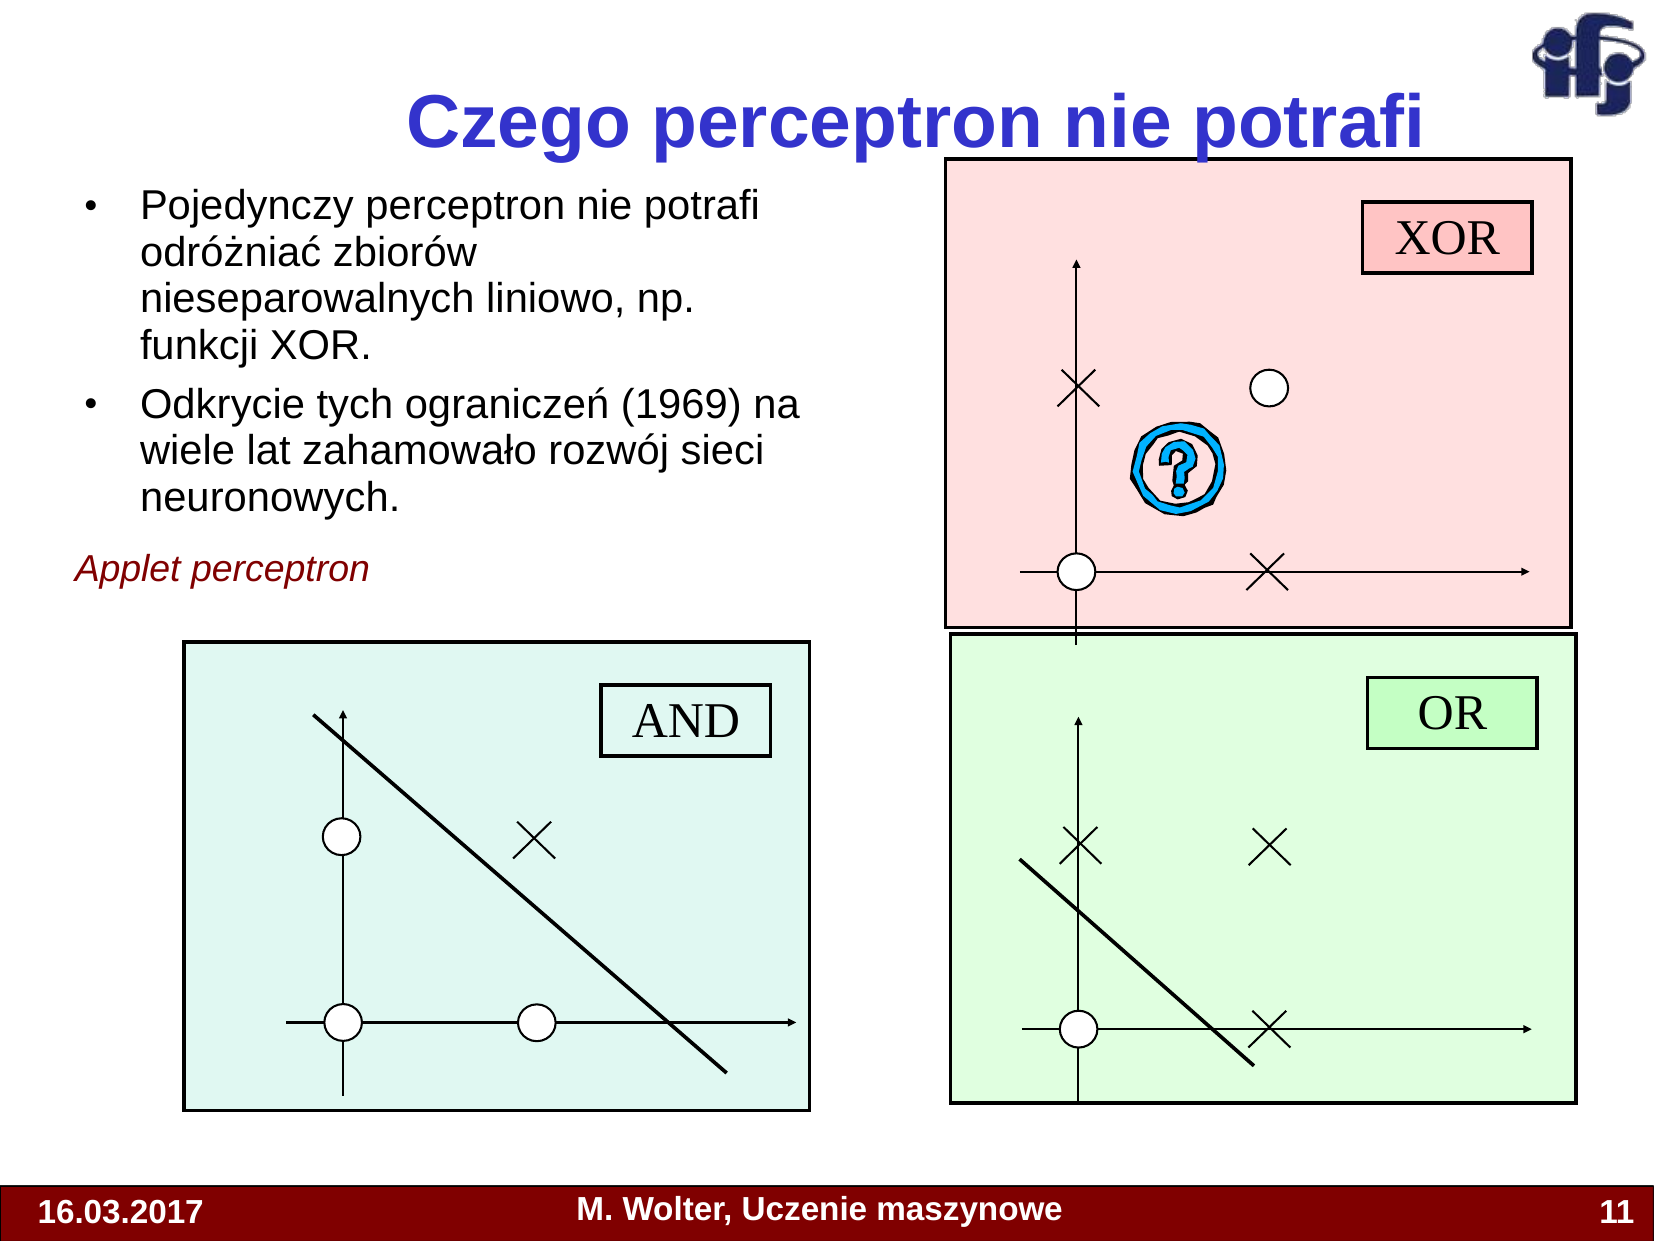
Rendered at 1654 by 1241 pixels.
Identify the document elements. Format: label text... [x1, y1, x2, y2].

text_box [945, 193, 1571, 628]
picture [1525, 0, 1654, 41]
text_box Pojedynczy perceptron nie potrafi odróżniać zbiorów nieseparowalnych liniowo, np. funkcji XOR. Odkrycie tych ograniczeń (1969) na wiele lat zahamowało rozwój sieci neuronowych. [69, 174, 836, 781]
picture [1129, 421, 1227, 517]
text_box Applet perceptron [60, 540, 736, 597]
text_box XOR [1362, 202, 1532, 273]
title Czego perceptron nie potrafi [179, 41, 1654, 193]
text_box [950, 634, 1576, 1104]
text_box [184, 781, 810, 1111]
text_box OR [1367, 677, 1537, 749]
